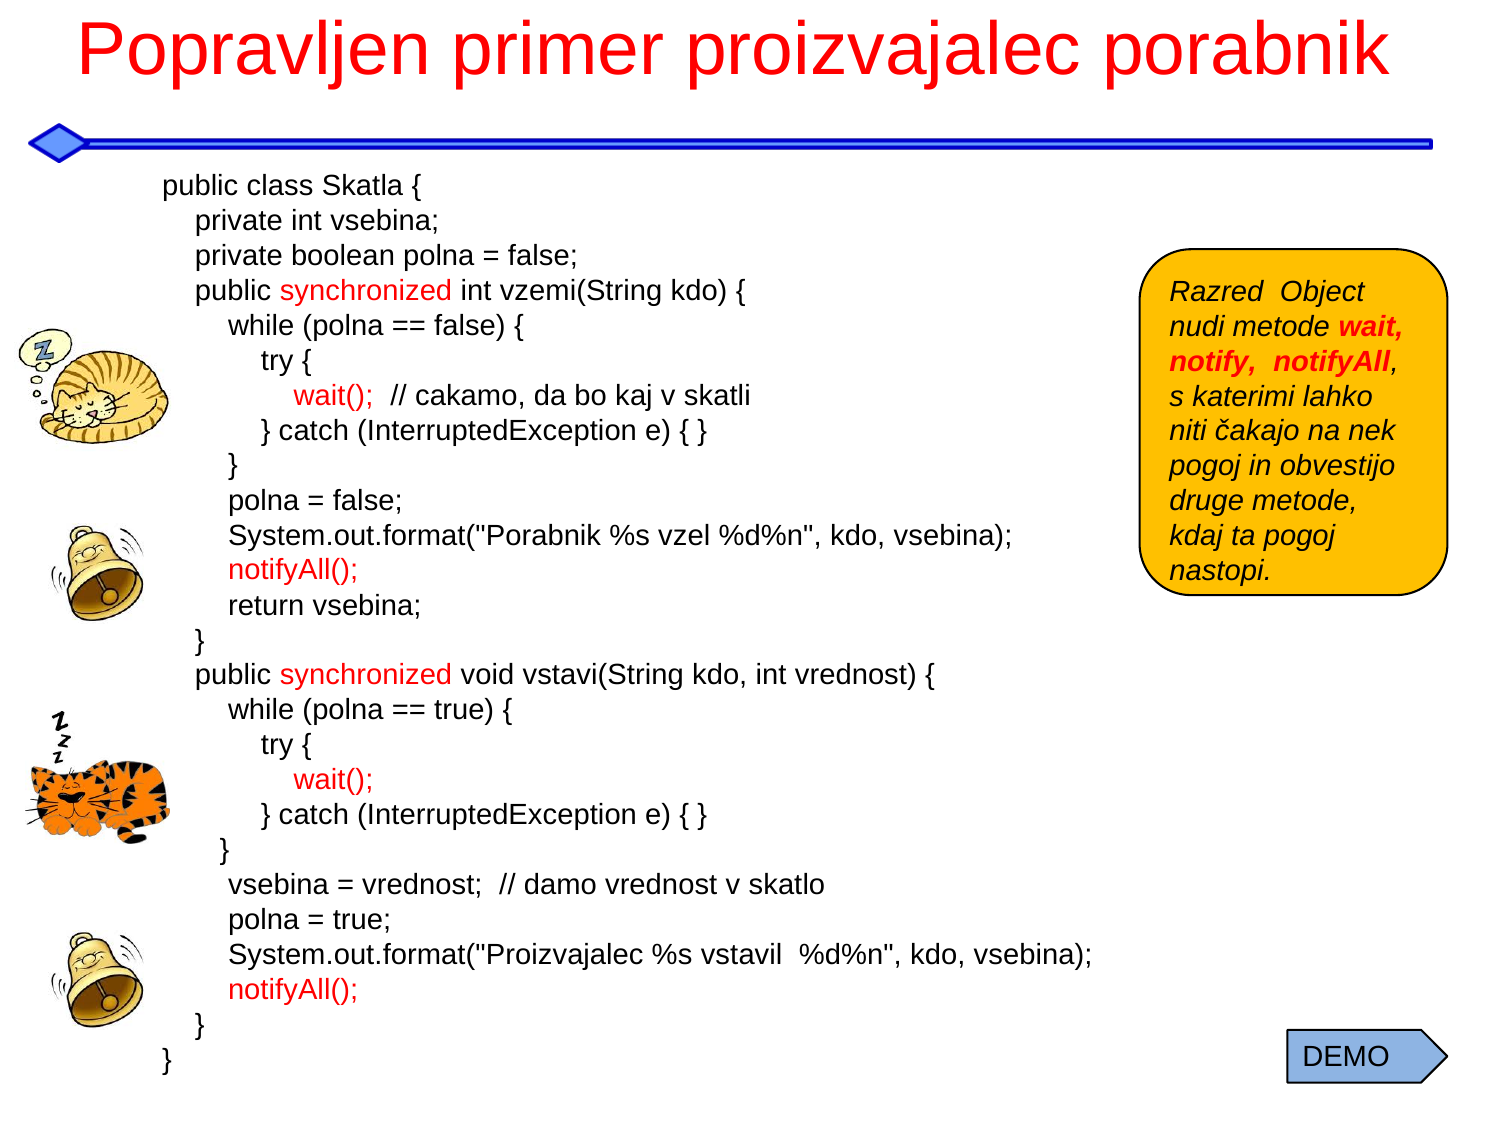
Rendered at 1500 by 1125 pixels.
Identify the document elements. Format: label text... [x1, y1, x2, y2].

picture [48, 930, 148, 1030]
text_box Razred Object nudi metode wait, notify, notifyAll, s katerimi lahko niti čakajo na nek pogoj in obvestijo druge metode, kdaj ta pogoj nastopi. [1139, 249, 1448, 596]
text_box DEMO [1287, 1029, 1448, 1083]
picture [25, 711, 170, 845]
picture [13, 320, 174, 452]
picture [28, 123, 1433, 163]
title Popravljen primer proizvajalec porabnik [0, 0, 1468, 97]
picture [48, 523, 148, 624]
text_box public class Skatla { private int vsebina; private boolean polna = false; public synchronized int vzemi(String kdo) { while (polna == false) { try { wait(); // cakamo, da bo kaj v skatli } catch (InterruptedException e) { } } polna = false; System.out.format("Porabnik %s vzel %d%n", kdo, vsebina); notifyAll(); return vsebina; } public synchronized void vstavi(String kdo, int vrednost) { while (polna == true) { try { wait(); } catch (InterruptedException e) { } } vsebina = vrednost; // damo vrednost v skatlo polna = true; System.out.format("Proizvajalec %s vstavil %d%n", kdo, vsebina); notifyAll(); } } [147, 158, 1305, 1084]
